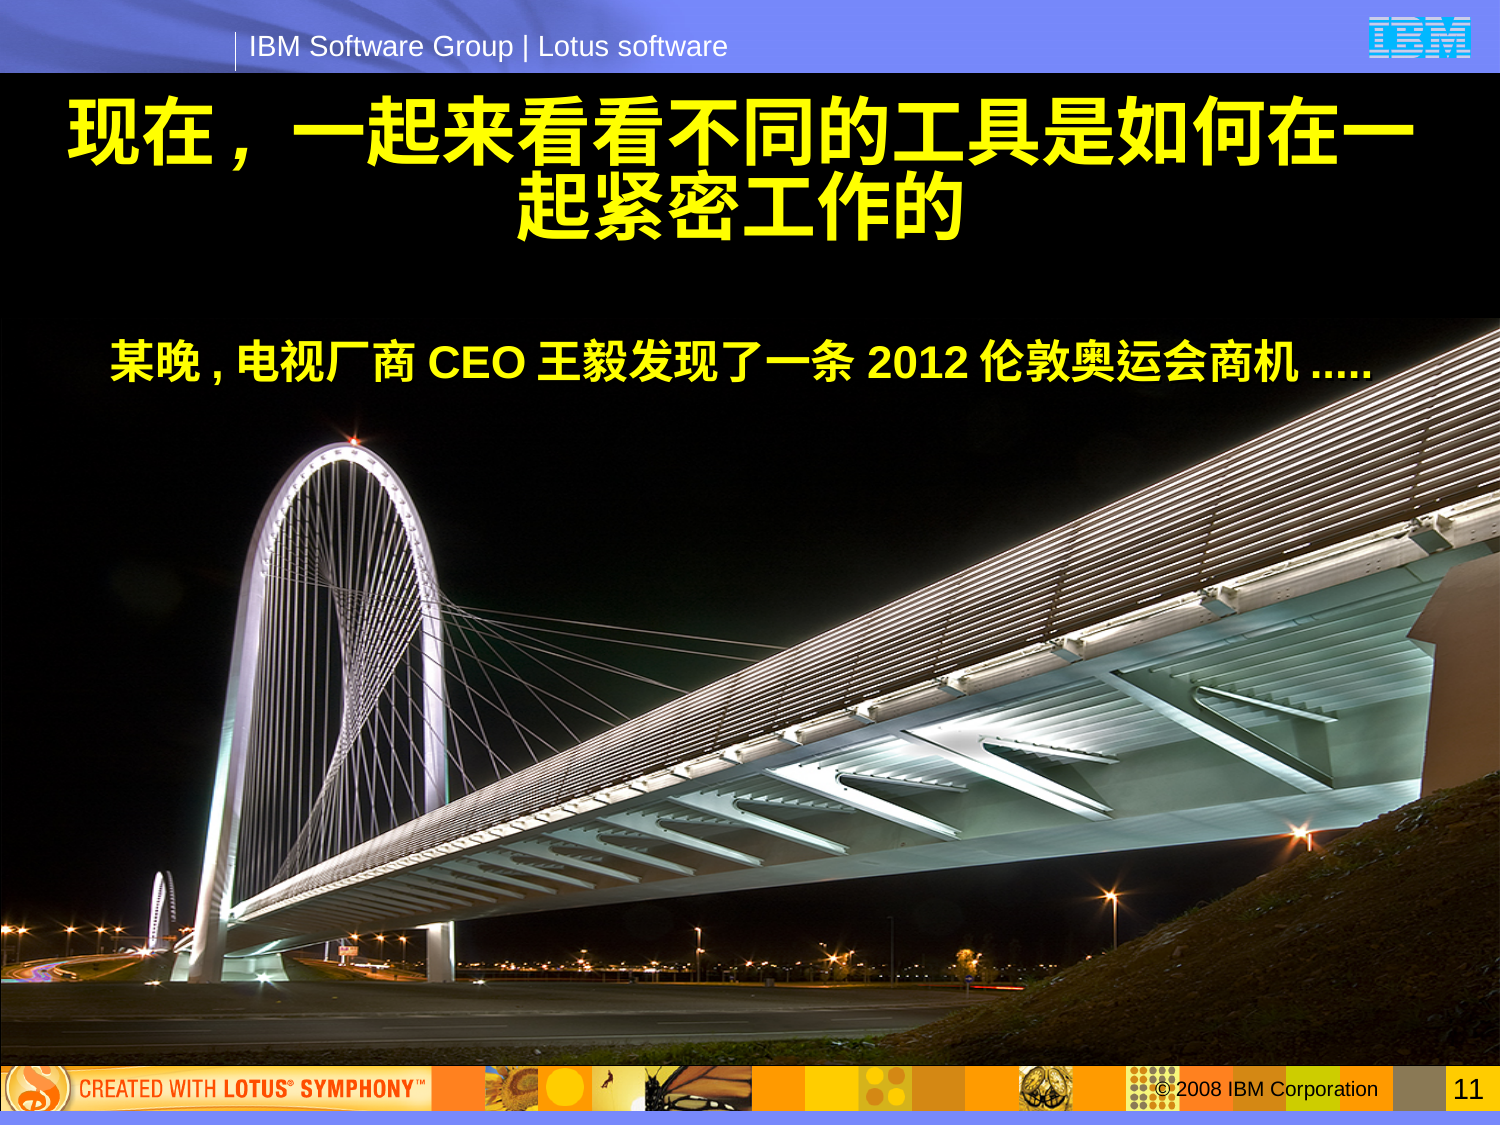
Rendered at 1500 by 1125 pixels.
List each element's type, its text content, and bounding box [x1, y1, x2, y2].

picture [0, 0, 1500, 73]
title 现在, 一起来看看不同的工具是如何在一起紧密工作的 某晚,电视厂商CEO王毅发现了一条2012伦敦奥运会商机..... [32, 95, 1451, 393]
picture [0, 317, 1500, 1111]
